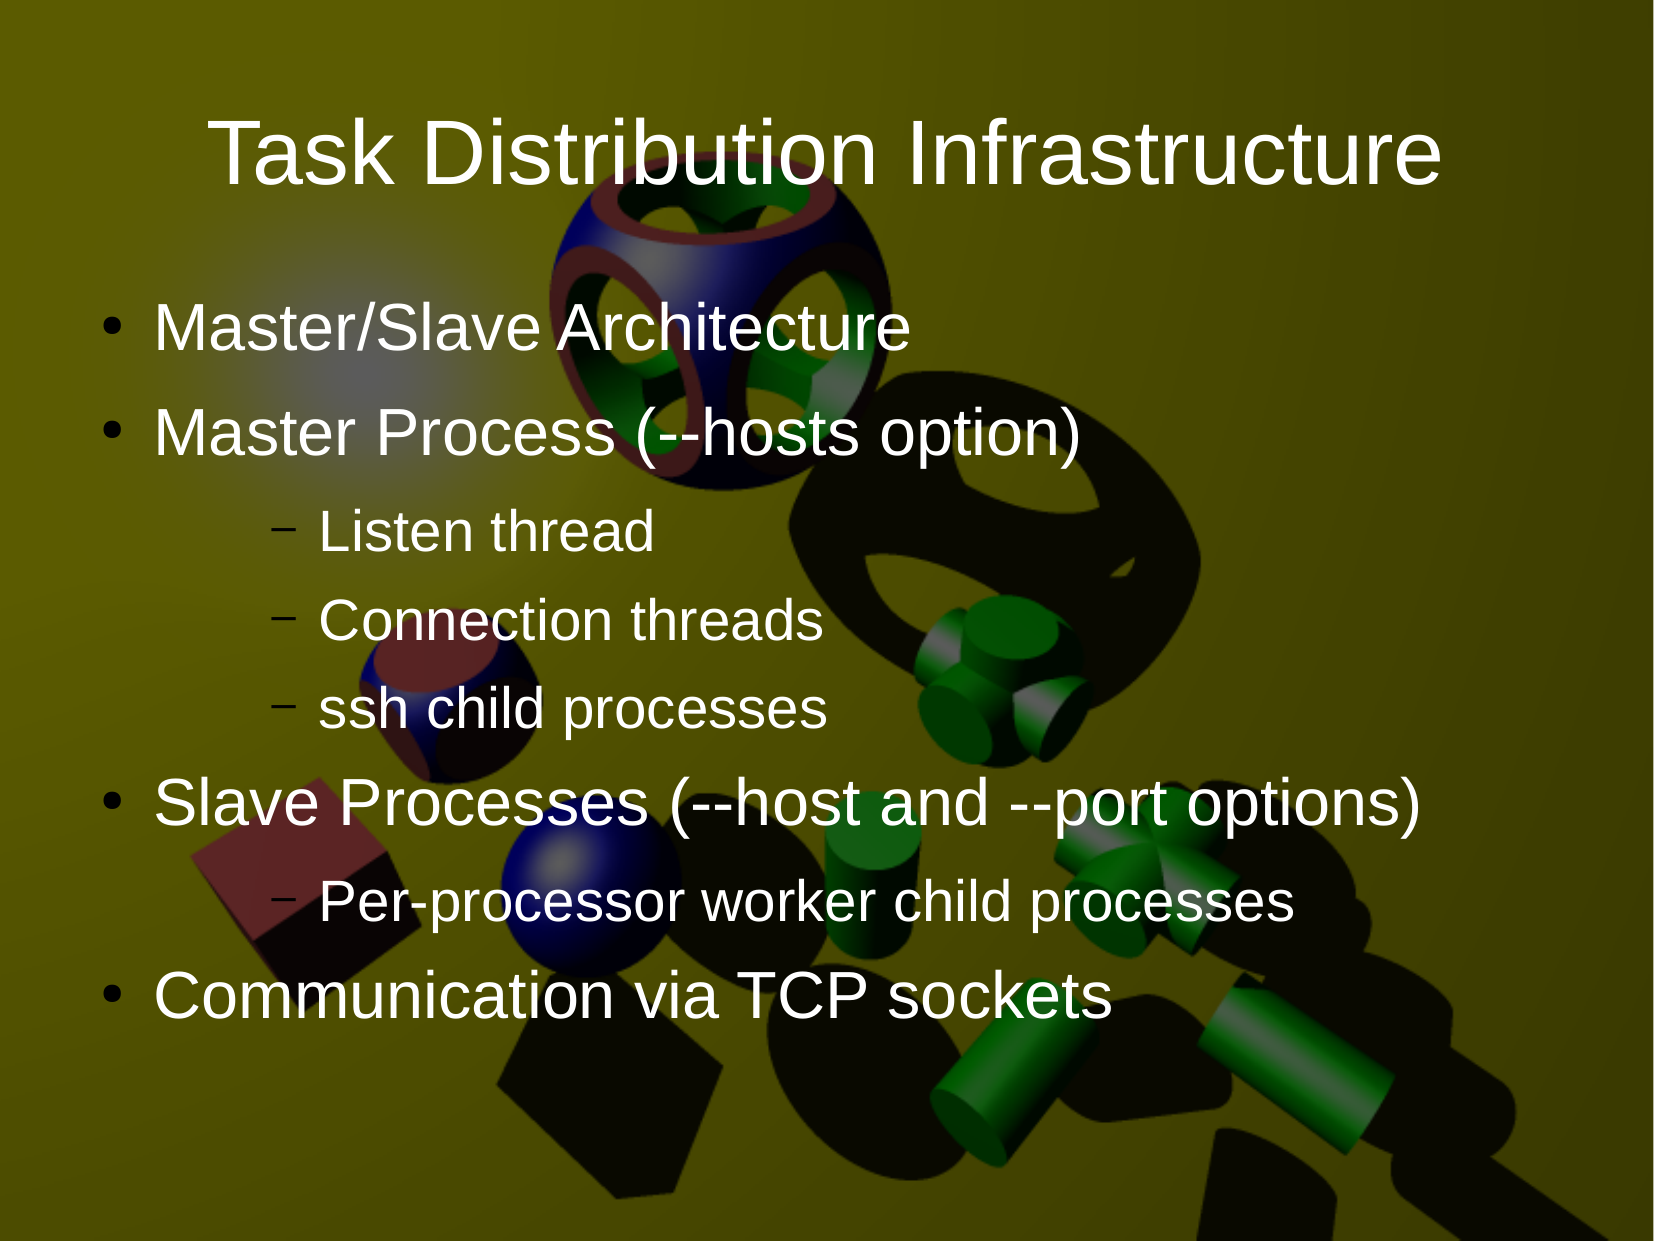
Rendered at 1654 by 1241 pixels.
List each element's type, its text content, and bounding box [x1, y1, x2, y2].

picture [0, 0, 1654, 1241]
title Task Distribution Infrastructure [82, 56, 1571, 250]
list Master/Slave Architecture Master Process (--hosts option) Listen thread Connection threads ssh child processes Slave Processes (--host and --port options) Per-processor worker child processes Communication via TCP sockets [82, 290, 1571, 1094]
